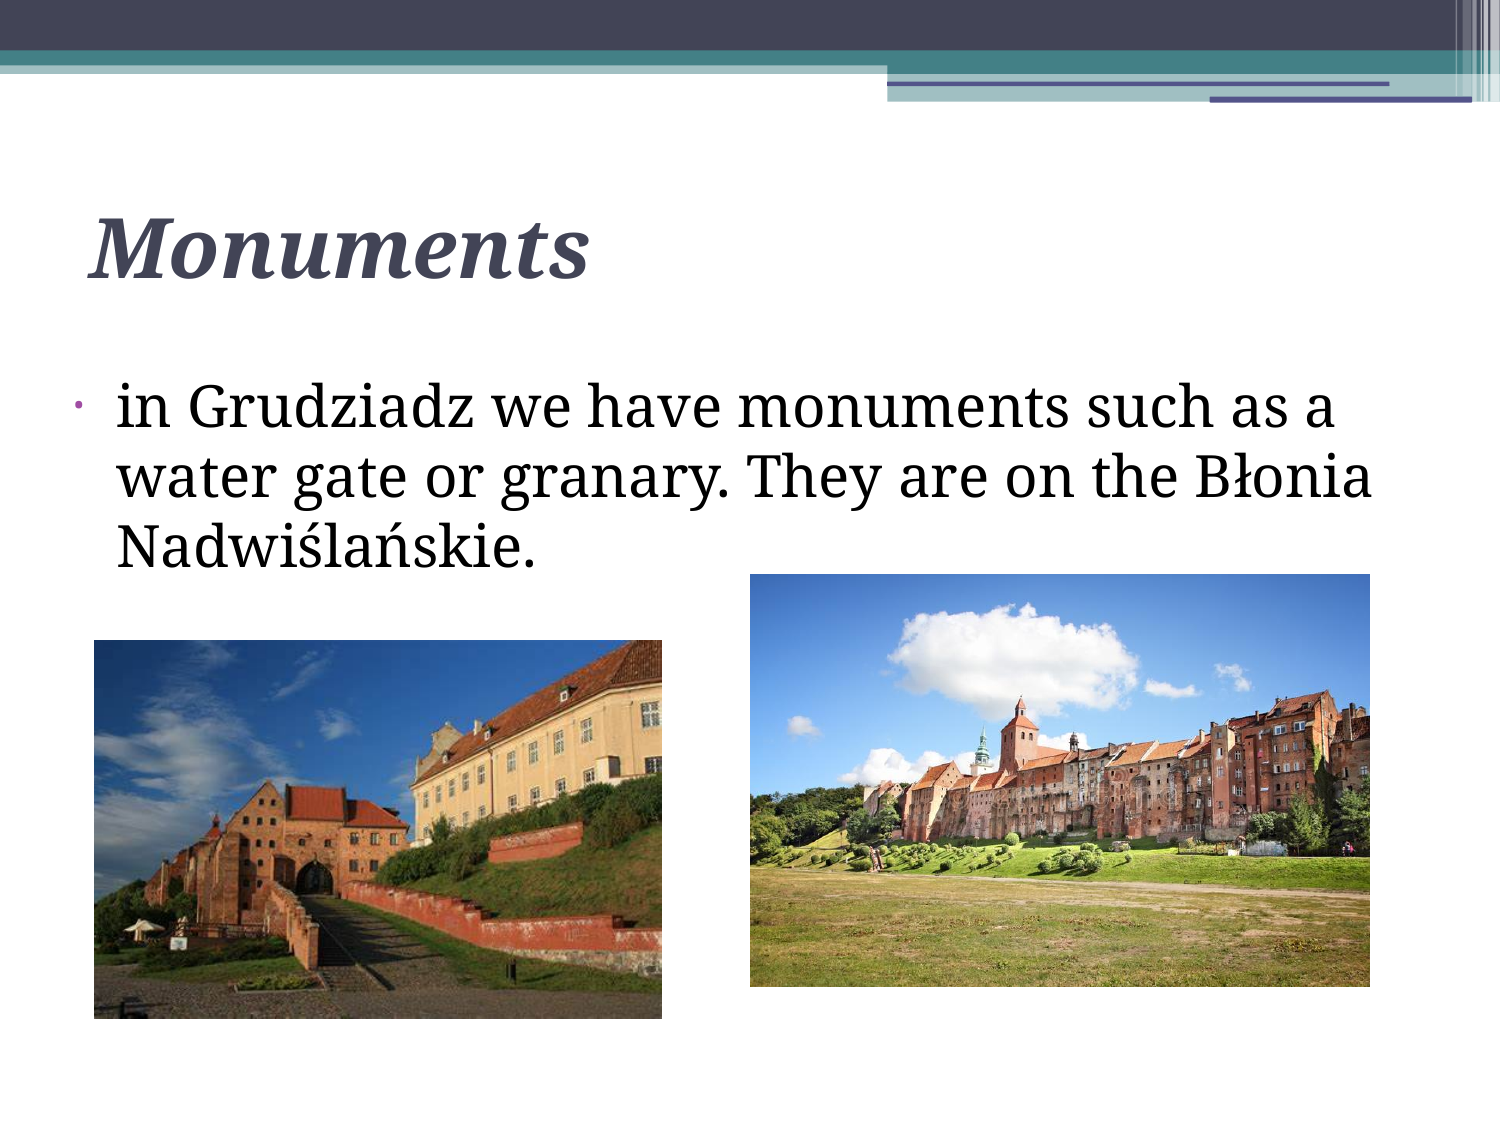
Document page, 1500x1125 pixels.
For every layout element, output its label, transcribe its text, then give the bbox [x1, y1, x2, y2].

title Monuments [75, 187, 1425, 363]
list in Grudziadz we have monuments such as a water gate or granary. They are on the Błonia Nadwiślańskie. [41, 361, 1392, 1072]
picture [750, 574, 1370, 987]
picture [94, 640, 662, 1019]
